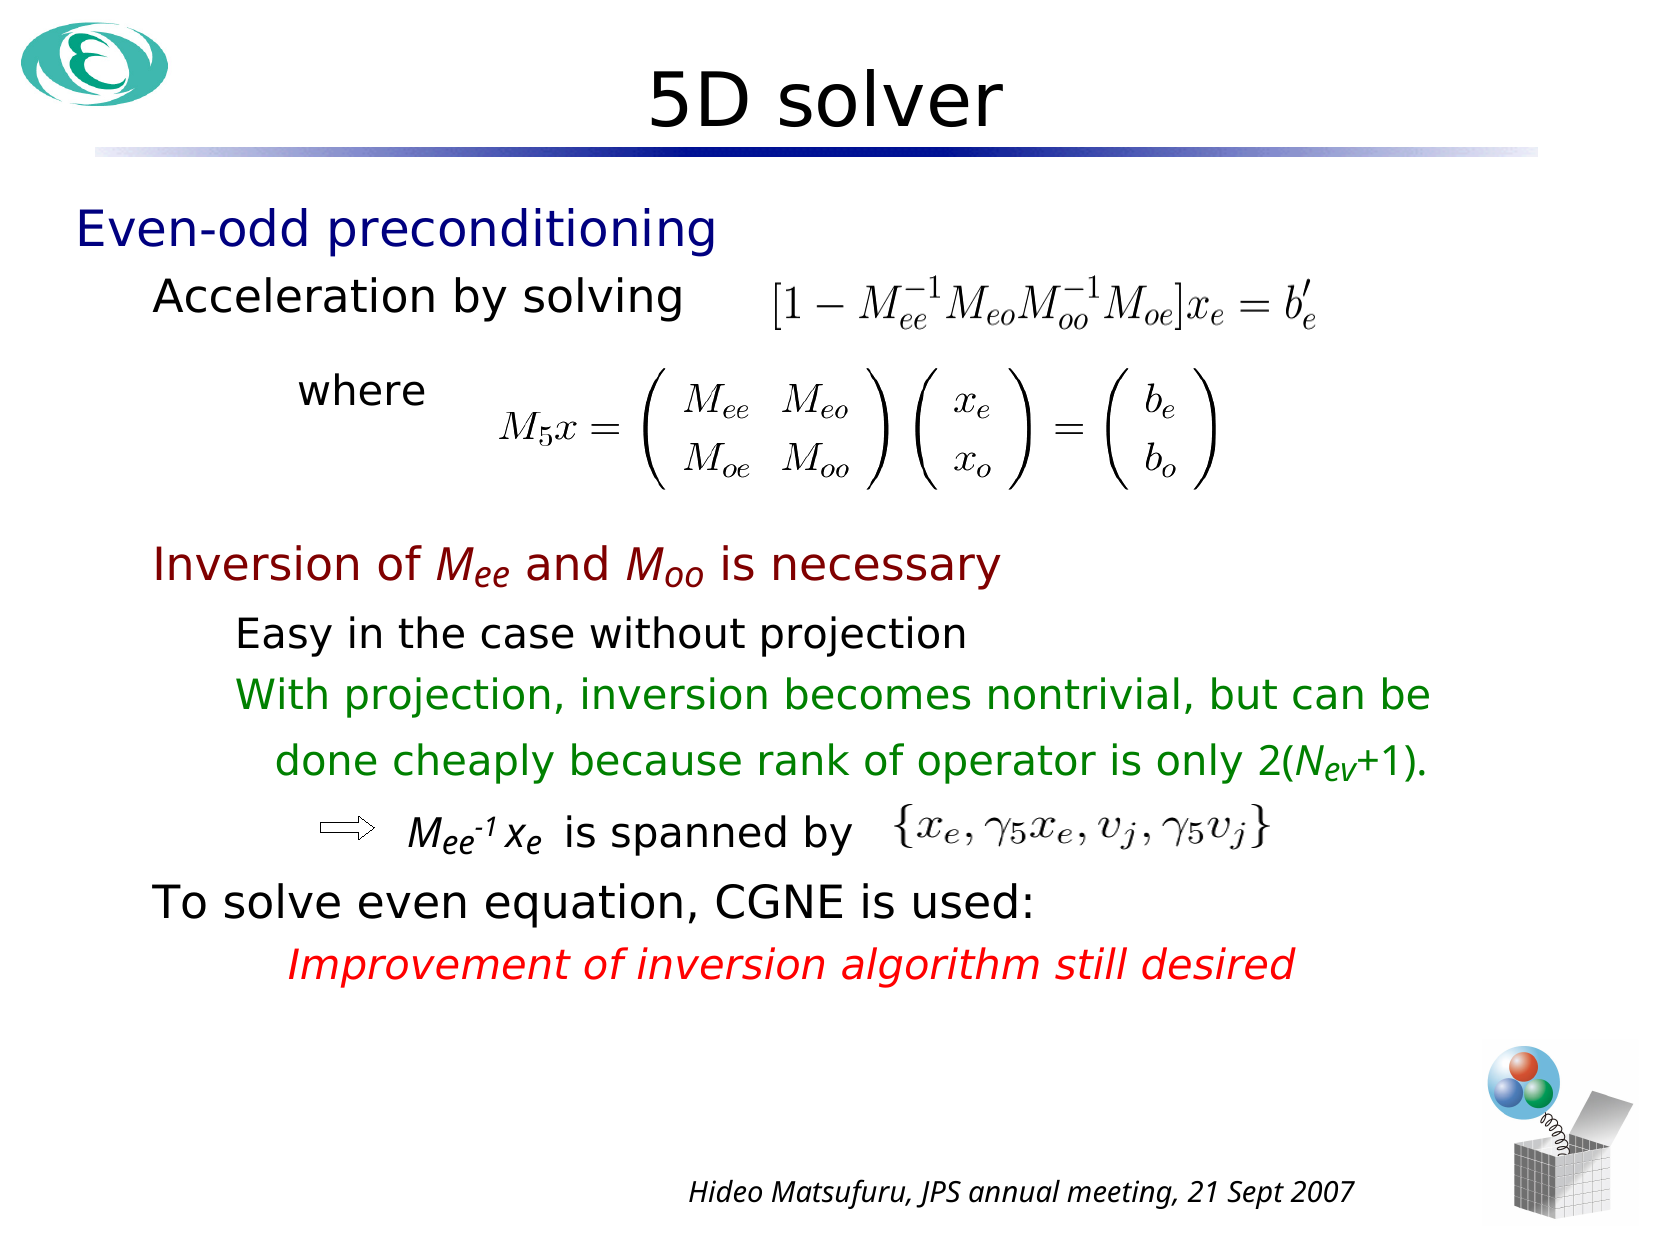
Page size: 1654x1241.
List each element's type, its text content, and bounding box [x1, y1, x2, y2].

text_box [320, 816, 375, 840]
title 5D solver [201, 47, 1450, 154]
picture [1482, 1039, 1639, 1226]
picture [775, 275, 1316, 330]
list Even-odd preconditioning Acceleration by solving [57, 199, 1510, 423]
picture [499, 368, 1216, 490]
picture [15, 14, 174, 114]
list Inversion of Mee and Moo is necessary Easy in the case without projection With projection, inversion becomes nontrivial, but can be done cheaply because rank of operator is only 2(Nev+1). Mee-1 xe is spanned by To solve even equation, CGNE is used: Improvement of inversion algorithm still desired [57, 531, 1617, 984]
picture [95, 147, 1538, 157]
text_box where [297, 366, 427, 415]
